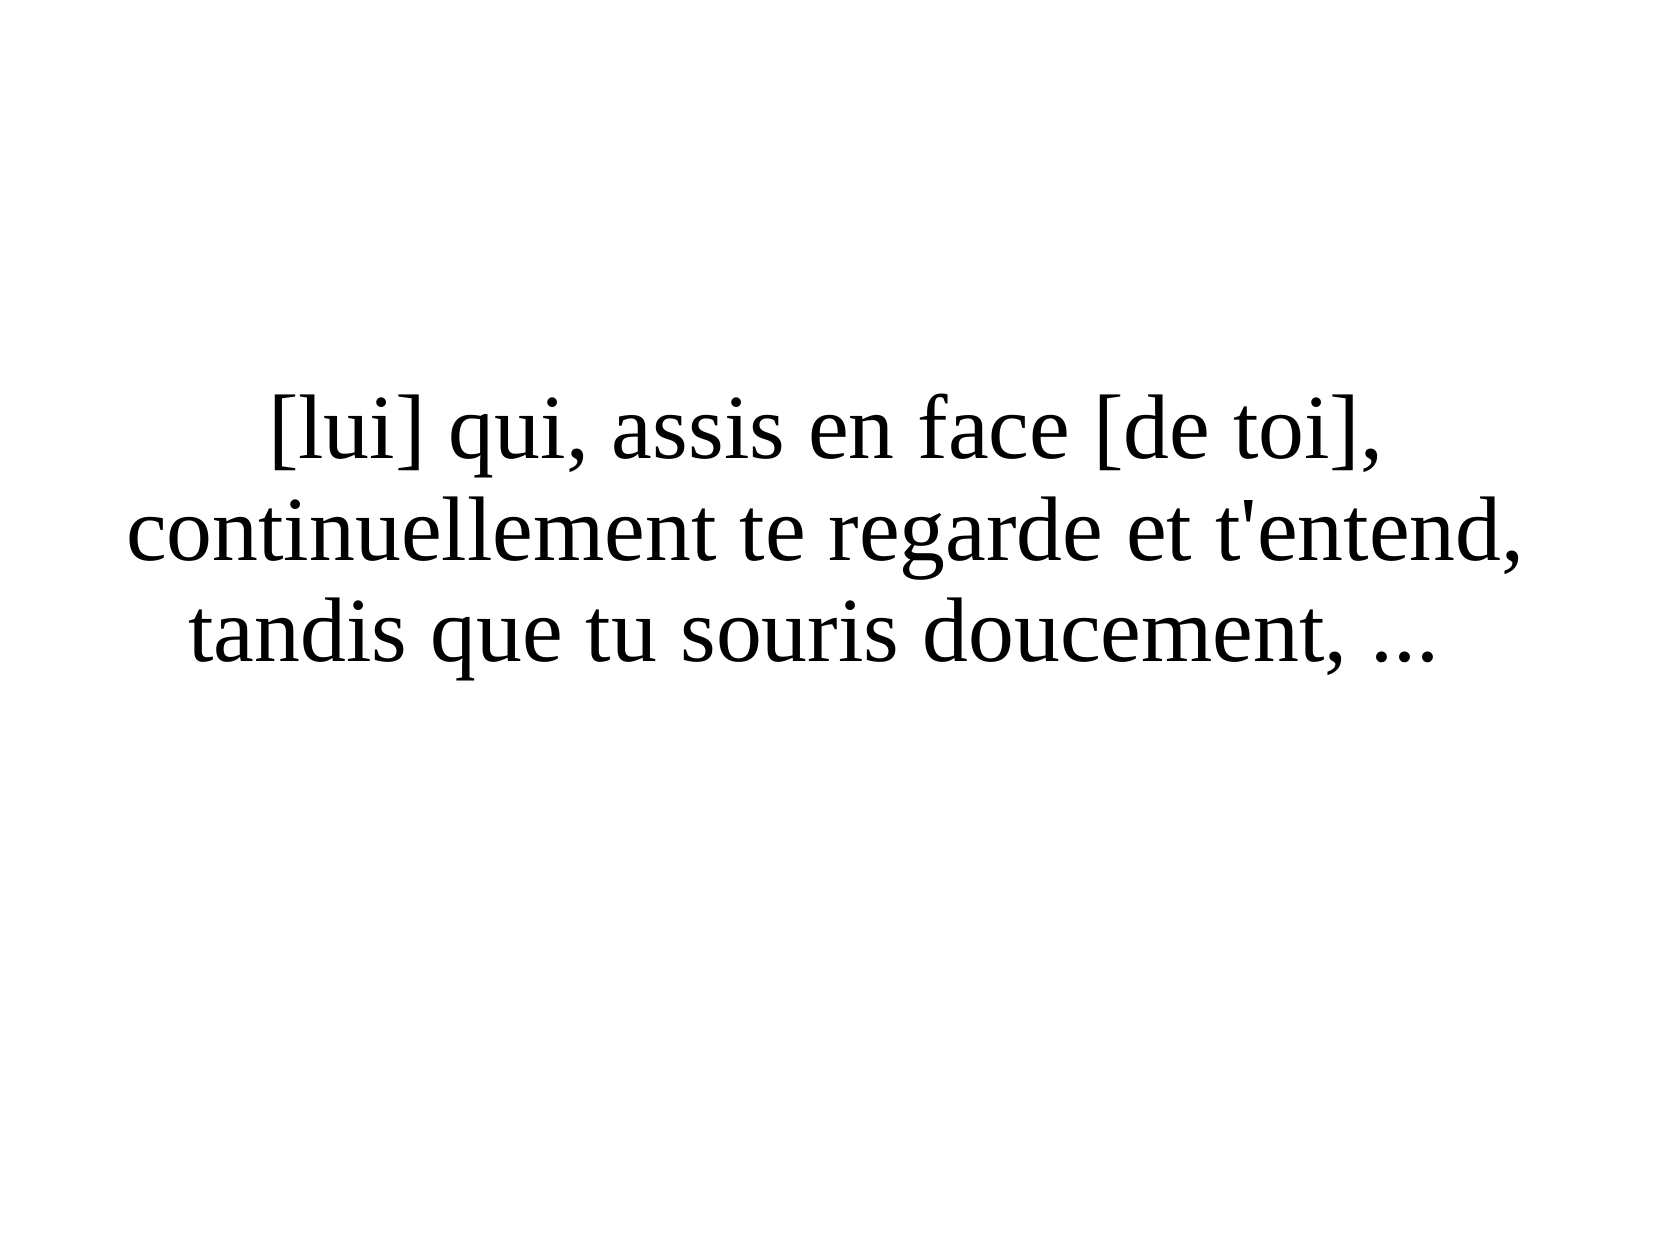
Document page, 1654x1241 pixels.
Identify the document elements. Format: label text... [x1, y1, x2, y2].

subtitle [lui] qui, assis en face [de toi], continuellement te regarde et t'entend, tandis que tu souris doucement, ... [82, 49, 1571, 1010]
